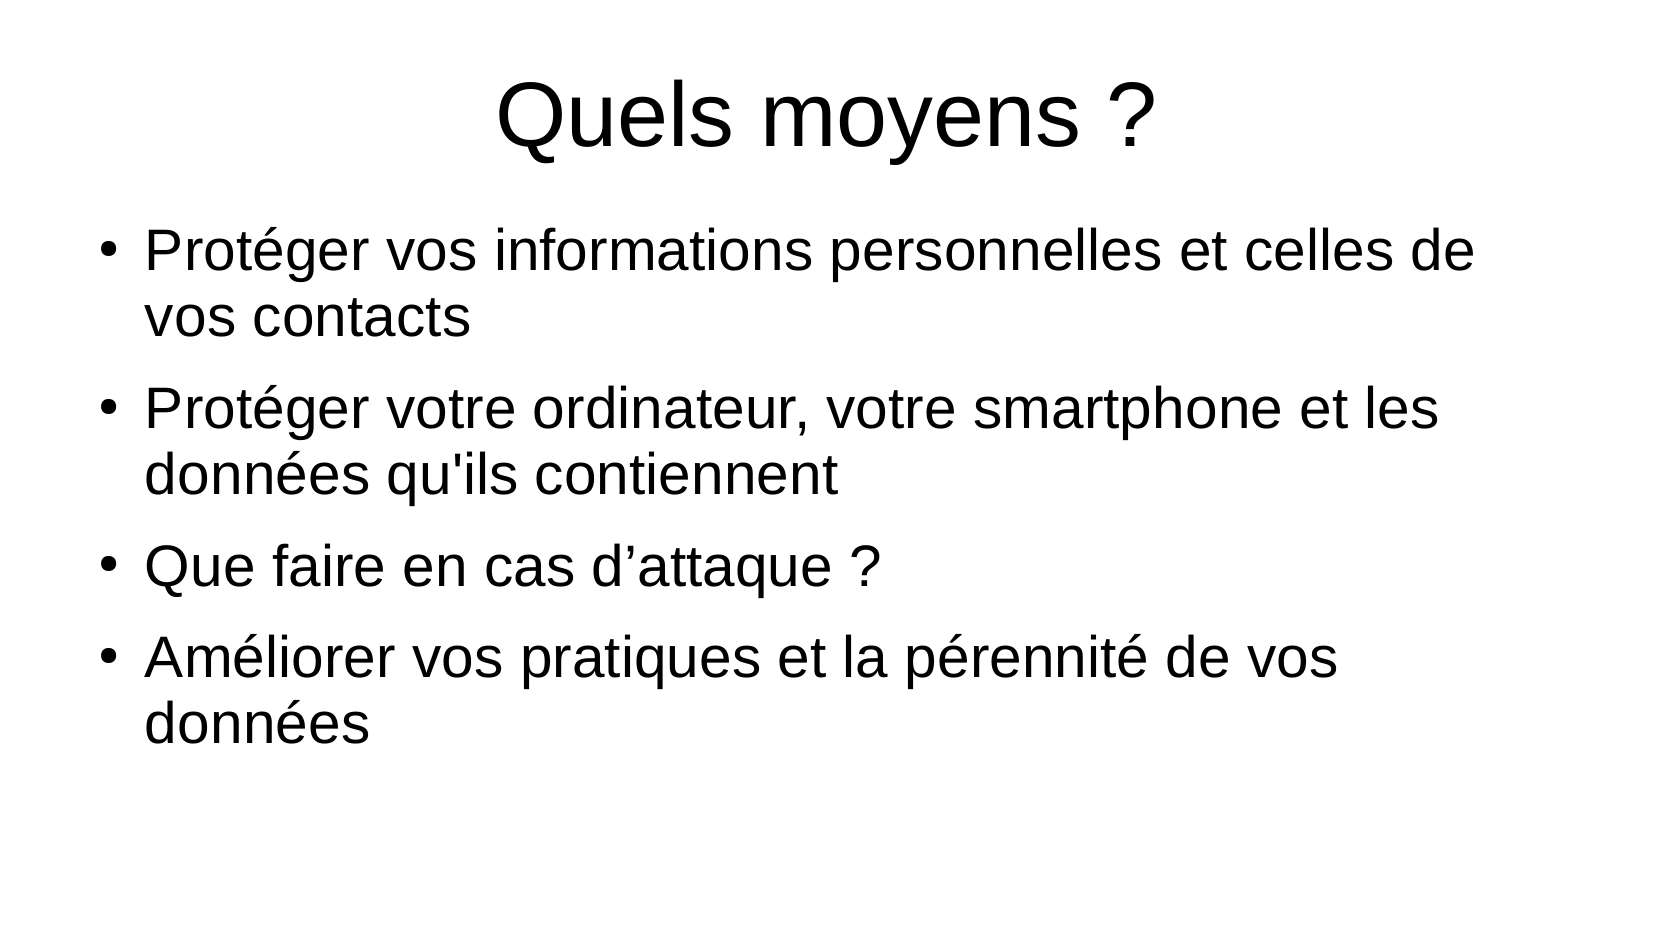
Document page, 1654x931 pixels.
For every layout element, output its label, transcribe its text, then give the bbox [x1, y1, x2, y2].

title Quels moyens ? [82, 37, 1571, 193]
list Protéger vos informations personnelles et celles de vos contacts Protéger votre ordinateur, votre smartphone et les données qu'ils contiennent Que faire en cas d’attaque ? Améliorer vos pratiques et la pérennité de vos données [82, 217, 1571, 758]
